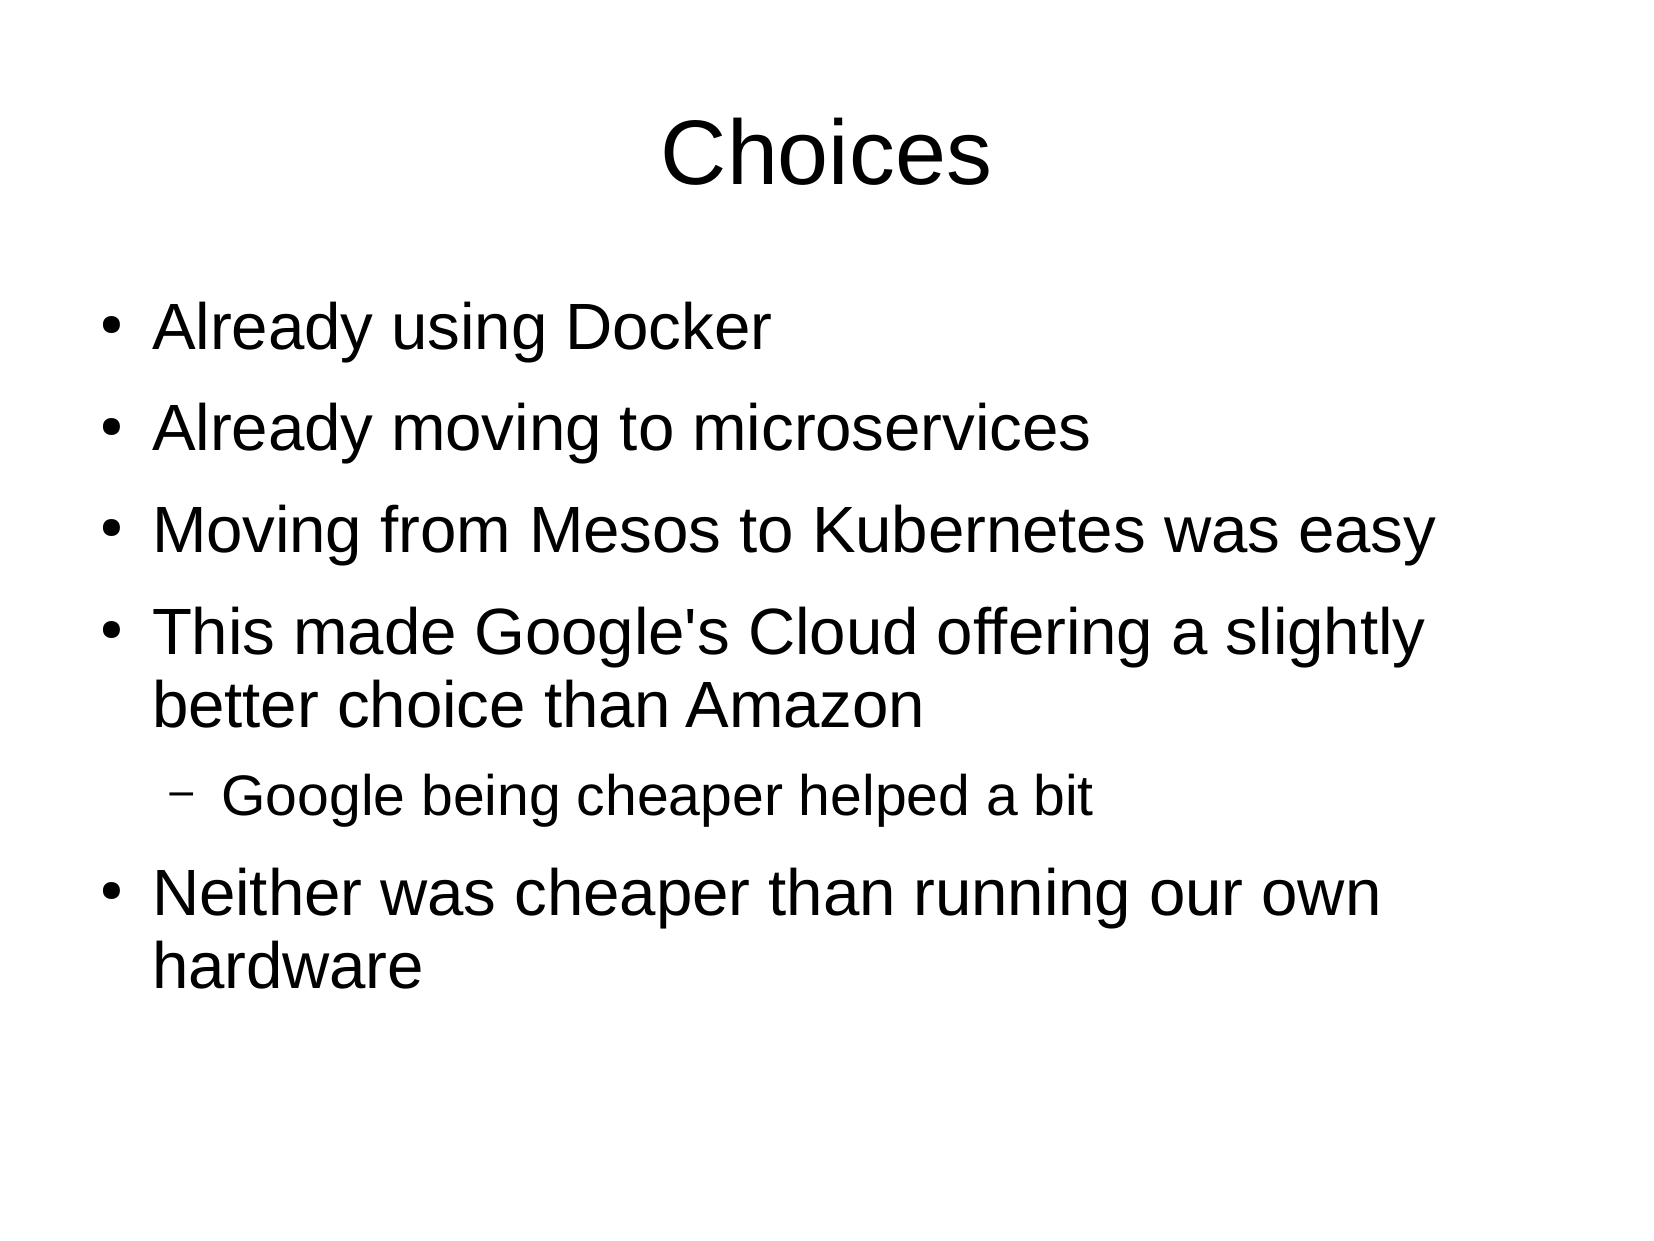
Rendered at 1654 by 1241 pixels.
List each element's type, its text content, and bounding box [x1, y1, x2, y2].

list Already using Docker Already moving to microservices Moving from Mesos to Kubernetes was easy This made Google's Cloud offering a slightly better choice than Amazon Google being cheaper helped a bit Neither was cheaper than running our own hardware [82, 290, 1571, 1010]
title Choices [82, 49, 1571, 257]
